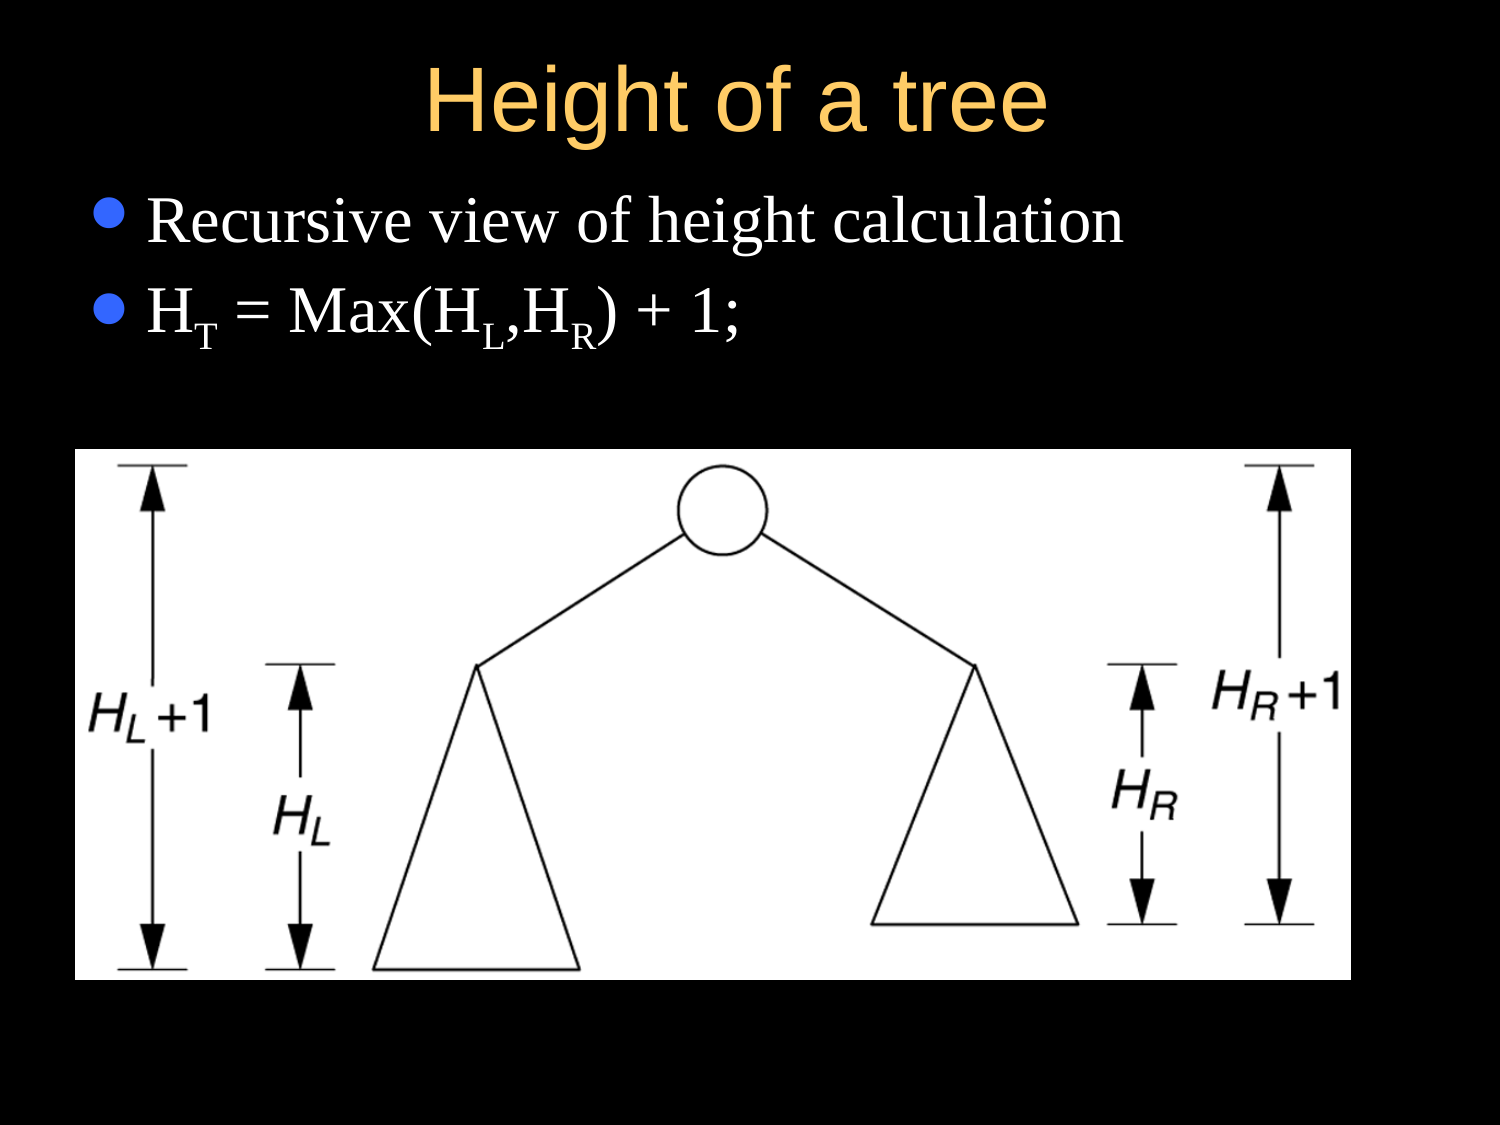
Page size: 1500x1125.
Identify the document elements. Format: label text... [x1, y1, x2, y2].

list Recursive view of height calculation HT = Max(HL,HR) + 1; [75, 174, 1351, 449]
text_box [75, 450, 1351, 980]
title Height of a tree [99, 37, 1375, 163]
